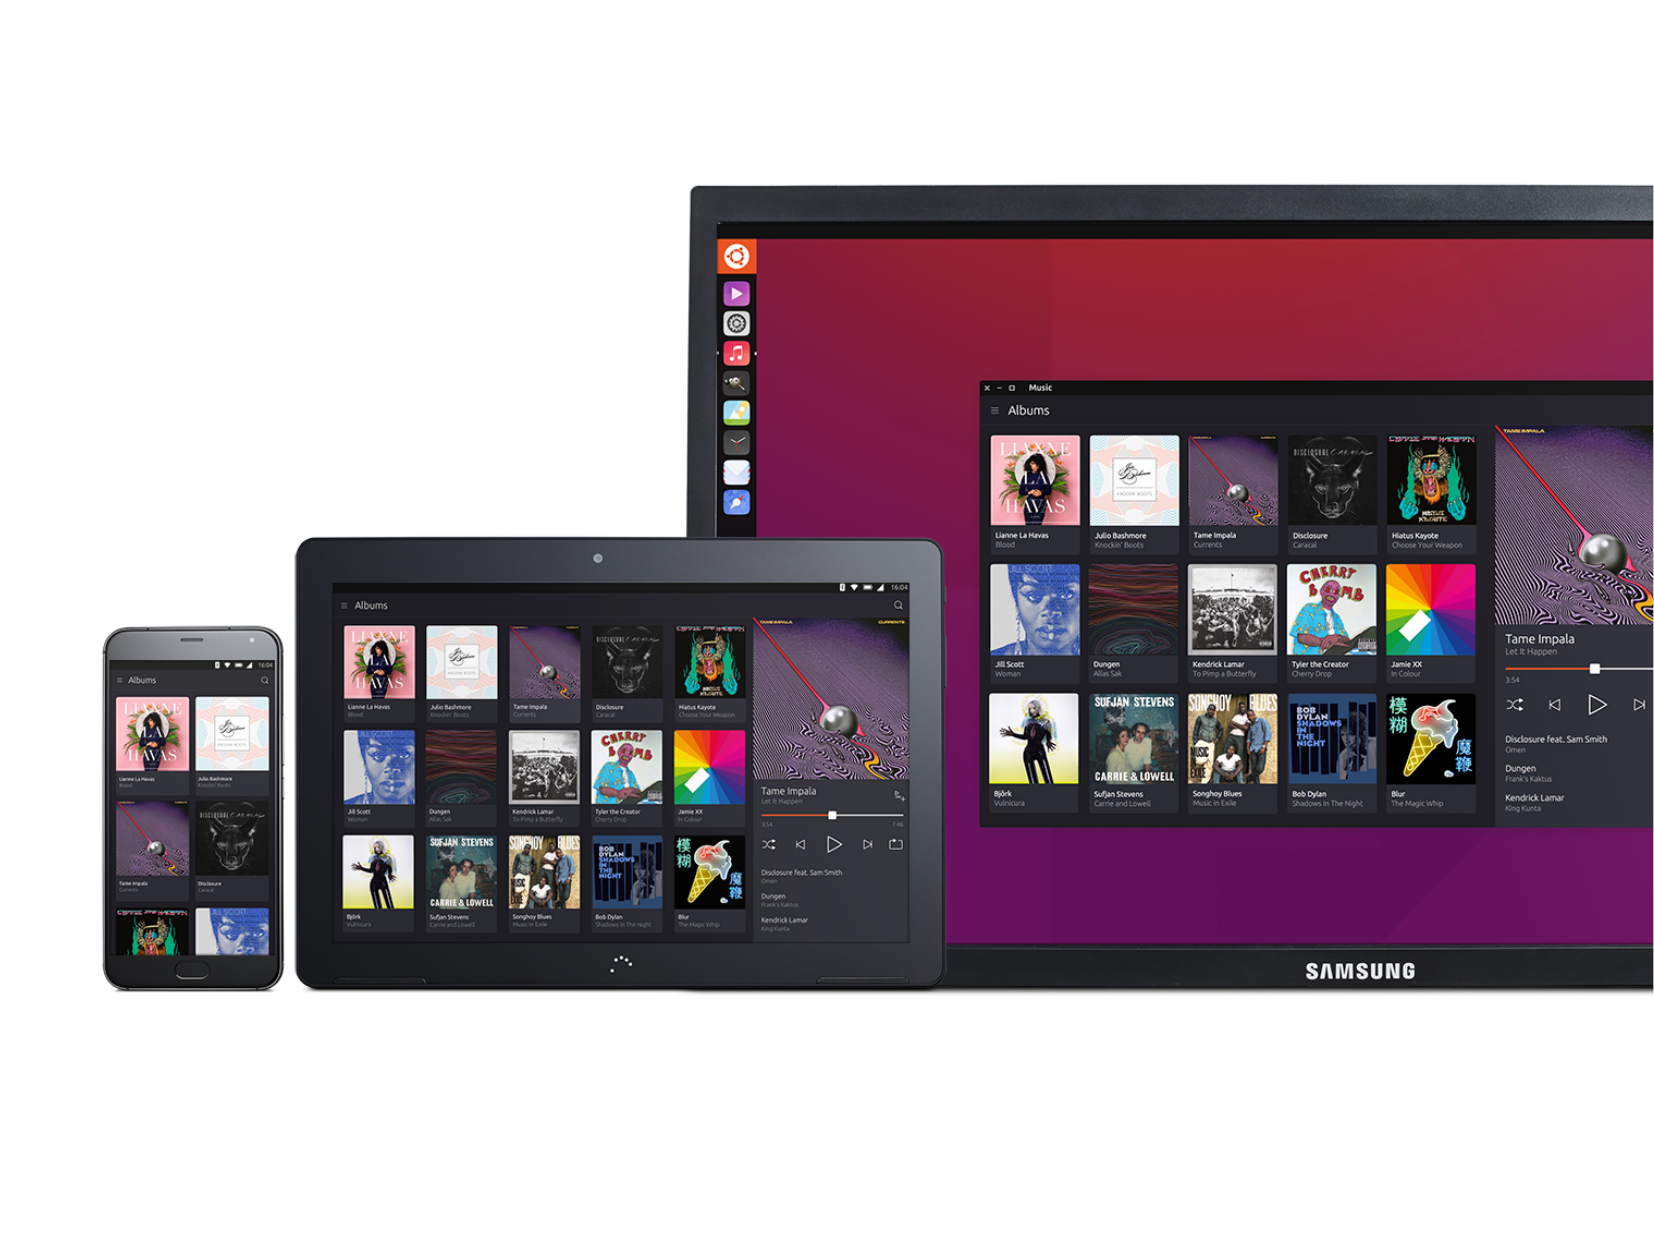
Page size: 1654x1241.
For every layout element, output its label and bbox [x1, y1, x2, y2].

picture [30, 89, 1654, 1096]
